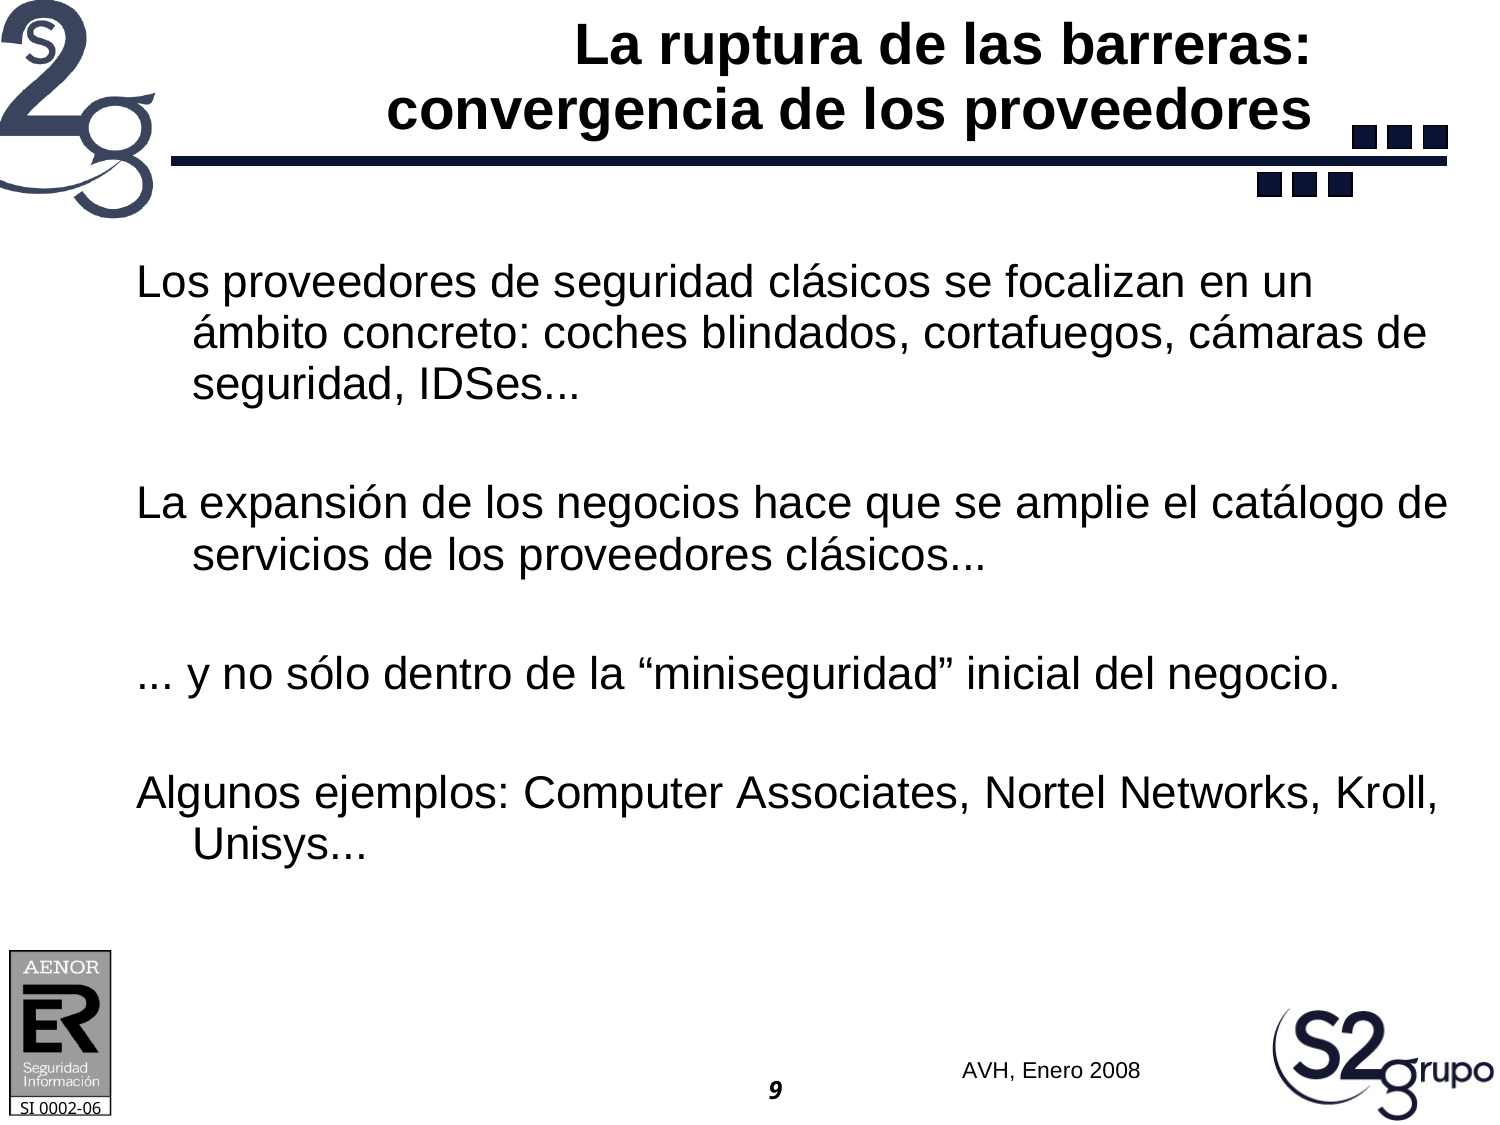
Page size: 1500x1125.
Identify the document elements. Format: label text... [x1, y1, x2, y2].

picture [1272, 1008, 1494, 1121]
picture [9, 950, 112, 1116]
title La ruptura de las barreras: convergencia de los proveedores [183, 3, 1329, 149]
list Los proveedores de seguridad clásicos se focalizan en un ámbito concreto: coches blindados, cortafuegos, cámaras de seguridad, IDSes... La expansión de los negocios hace que se amplie el catálogo de servicios de los proveedores clásicos... ... y no sólo dentro de la “miniseguridad” inicial del negocio. Algunos ejemplos: Computer Associates, Nortel Networks, Kroll, Unisys... [120, 177, 1477, 929]
text_box AVH, Enero 2008 [947, 1049, 1156, 1091]
picture [0, 0, 158, 220]
